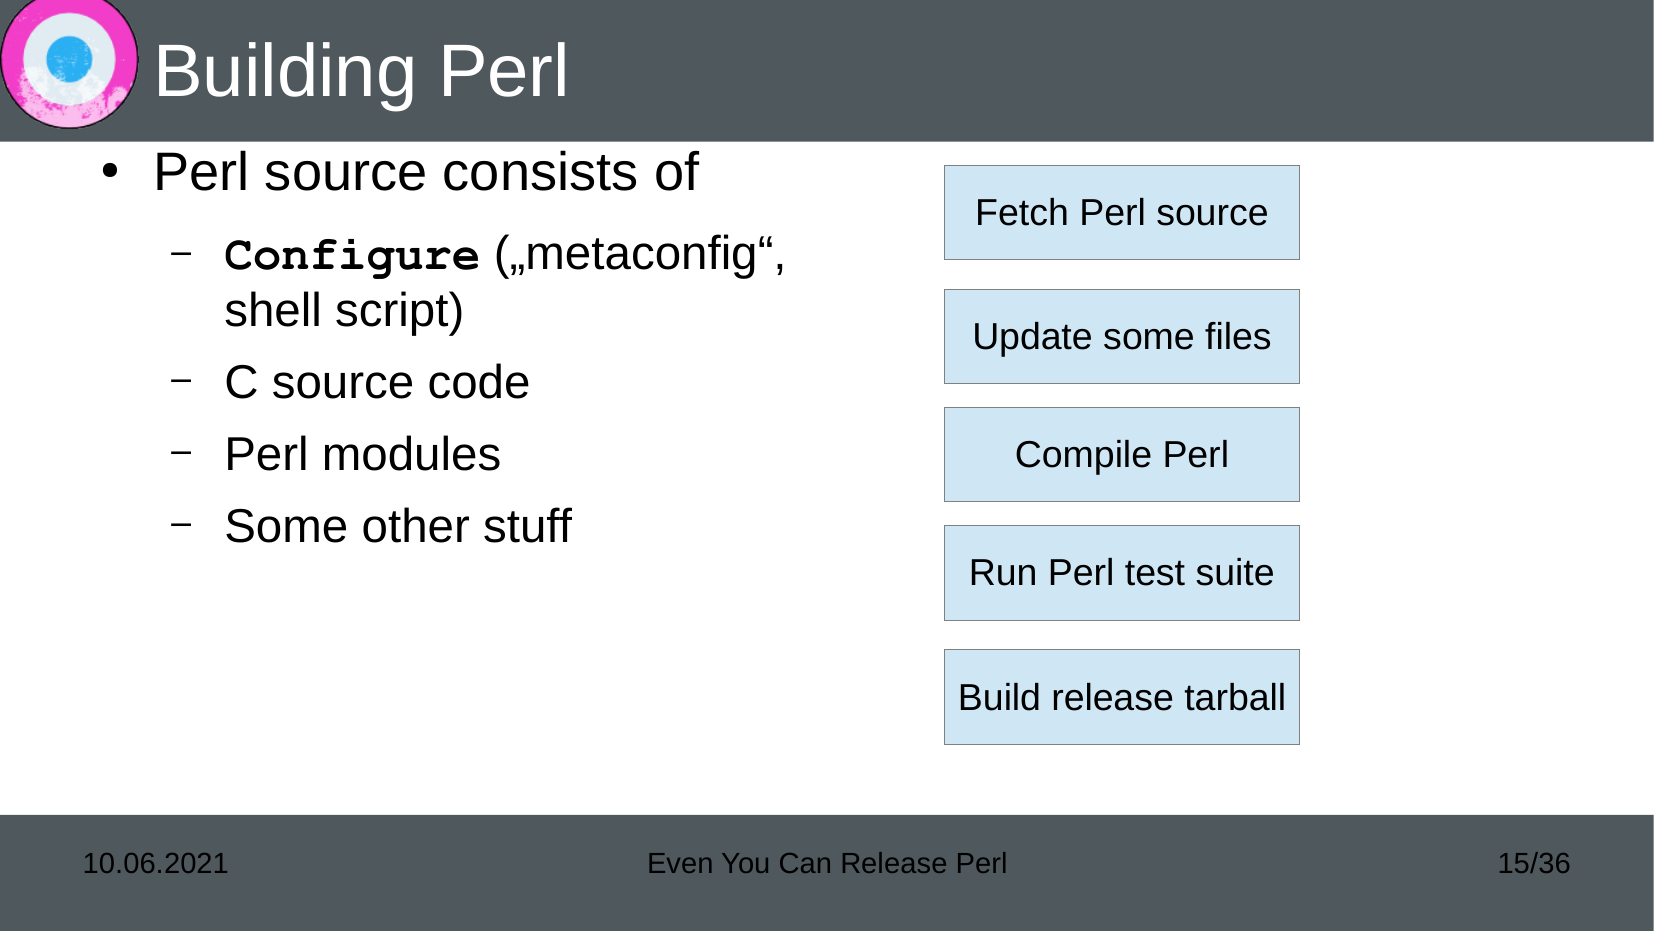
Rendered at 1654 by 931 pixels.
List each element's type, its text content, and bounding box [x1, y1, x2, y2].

text_box Fetch Perl source [944, 165, 1300, 260]
text_box Run Perl test suite [944, 525, 1300, 621]
title Building Perl [153, 5, 1654, 136]
text_box Update some files [944, 289, 1300, 384]
list Perl source consists of Configure („metaconfig“, shell script) C source code Perl modules Some other stuff [82, 141, 809, 815]
text_box Build release tarball [944, 649, 1300, 745]
picture [0, 0, 228, 148]
text_box Compile Perl [944, 407, 1300, 502]
